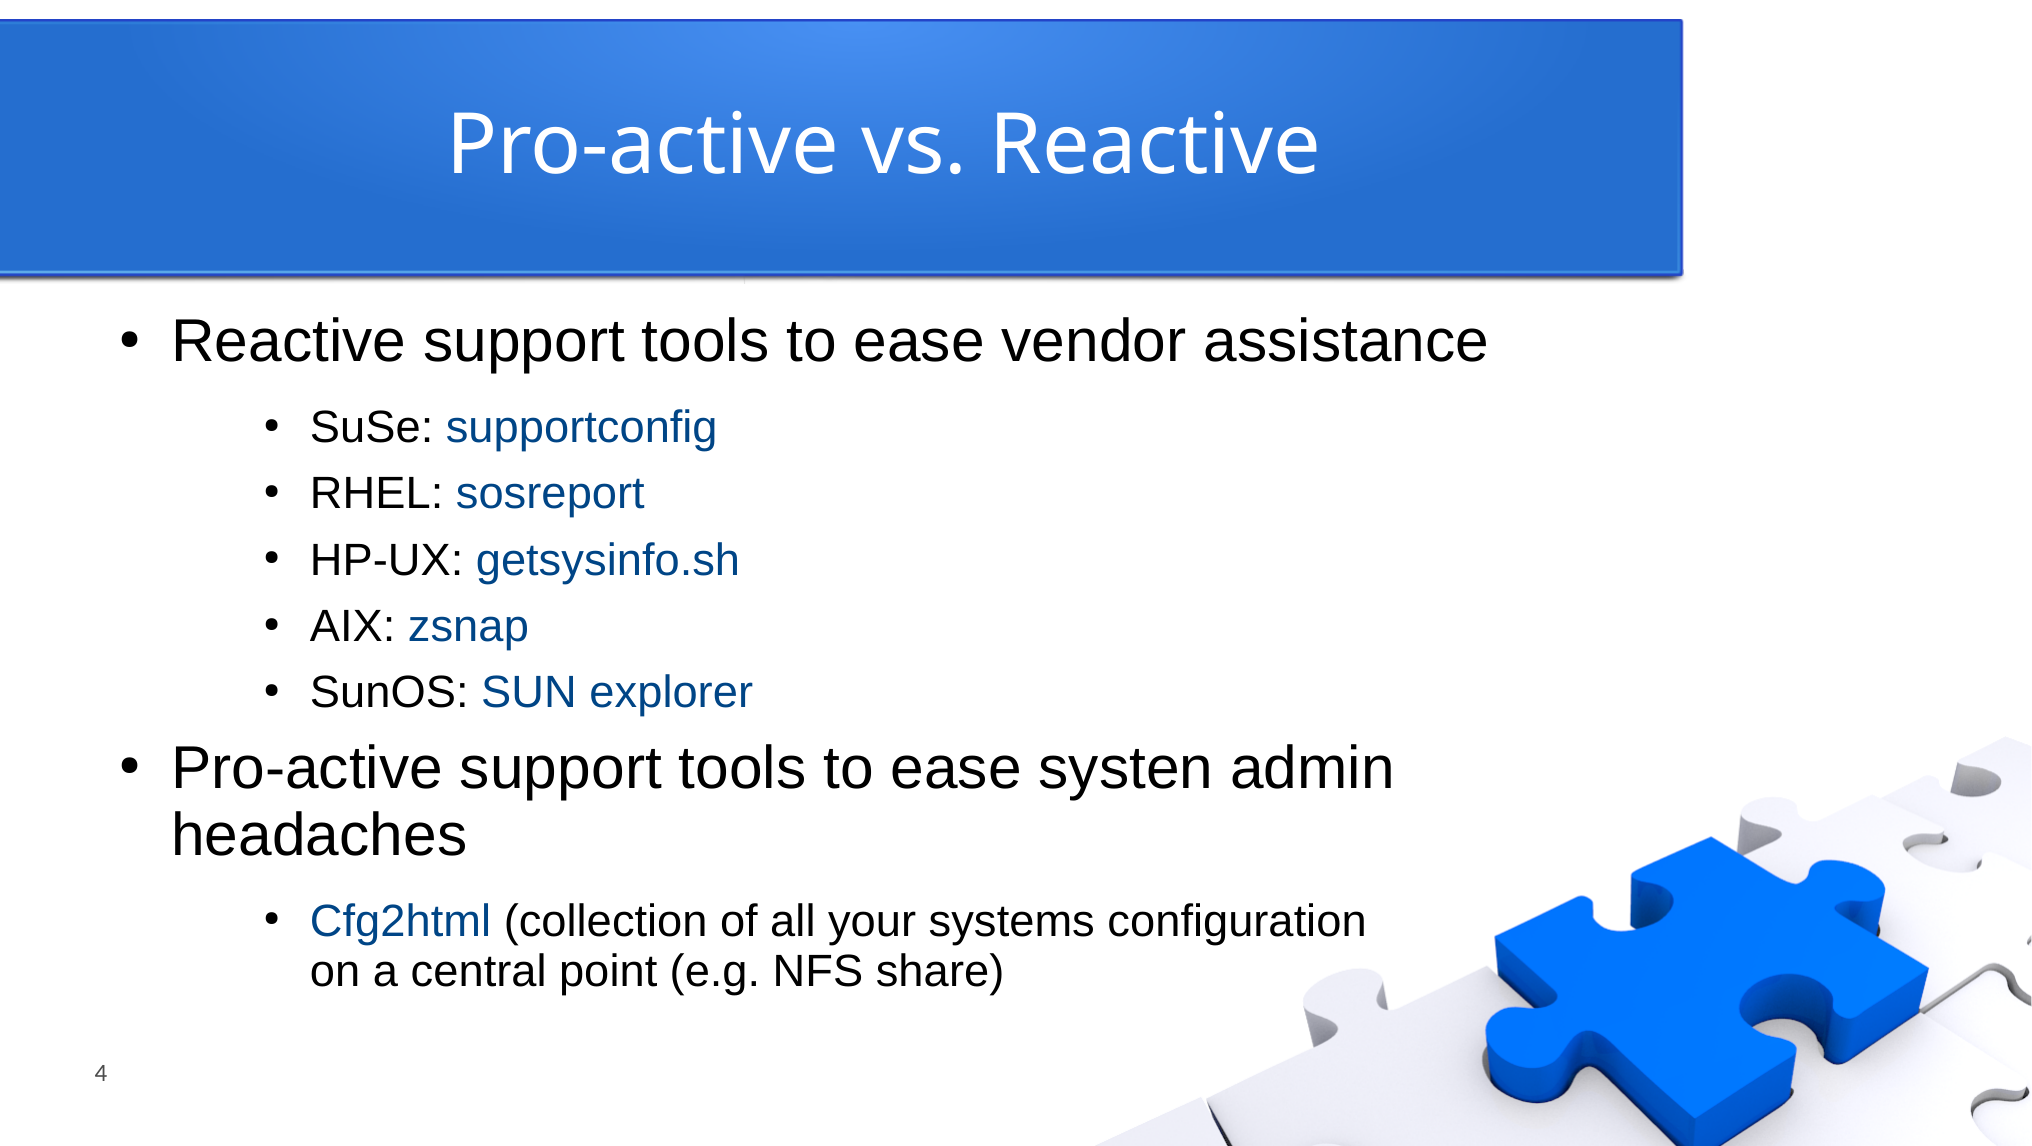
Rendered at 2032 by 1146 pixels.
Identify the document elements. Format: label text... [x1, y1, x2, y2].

title Pro-active vs. Reactive [101, 45, 1666, 237]
picture [1071, 605, 2032, 1146]
list Reactive support tools to ease vendor assistance SuSe: supportconfig RHEL: sosreport HP-UX: getsysinfo.sh AIX: zsnap SunOS: SUN explorer Pro-active support tools to ease systen admin headaches Cfg2html (collection of all your systems configuration on a central point (e.g. NFS share) [101, 307, 1619, 1004]
picture [0, 19, 1689, 284]
